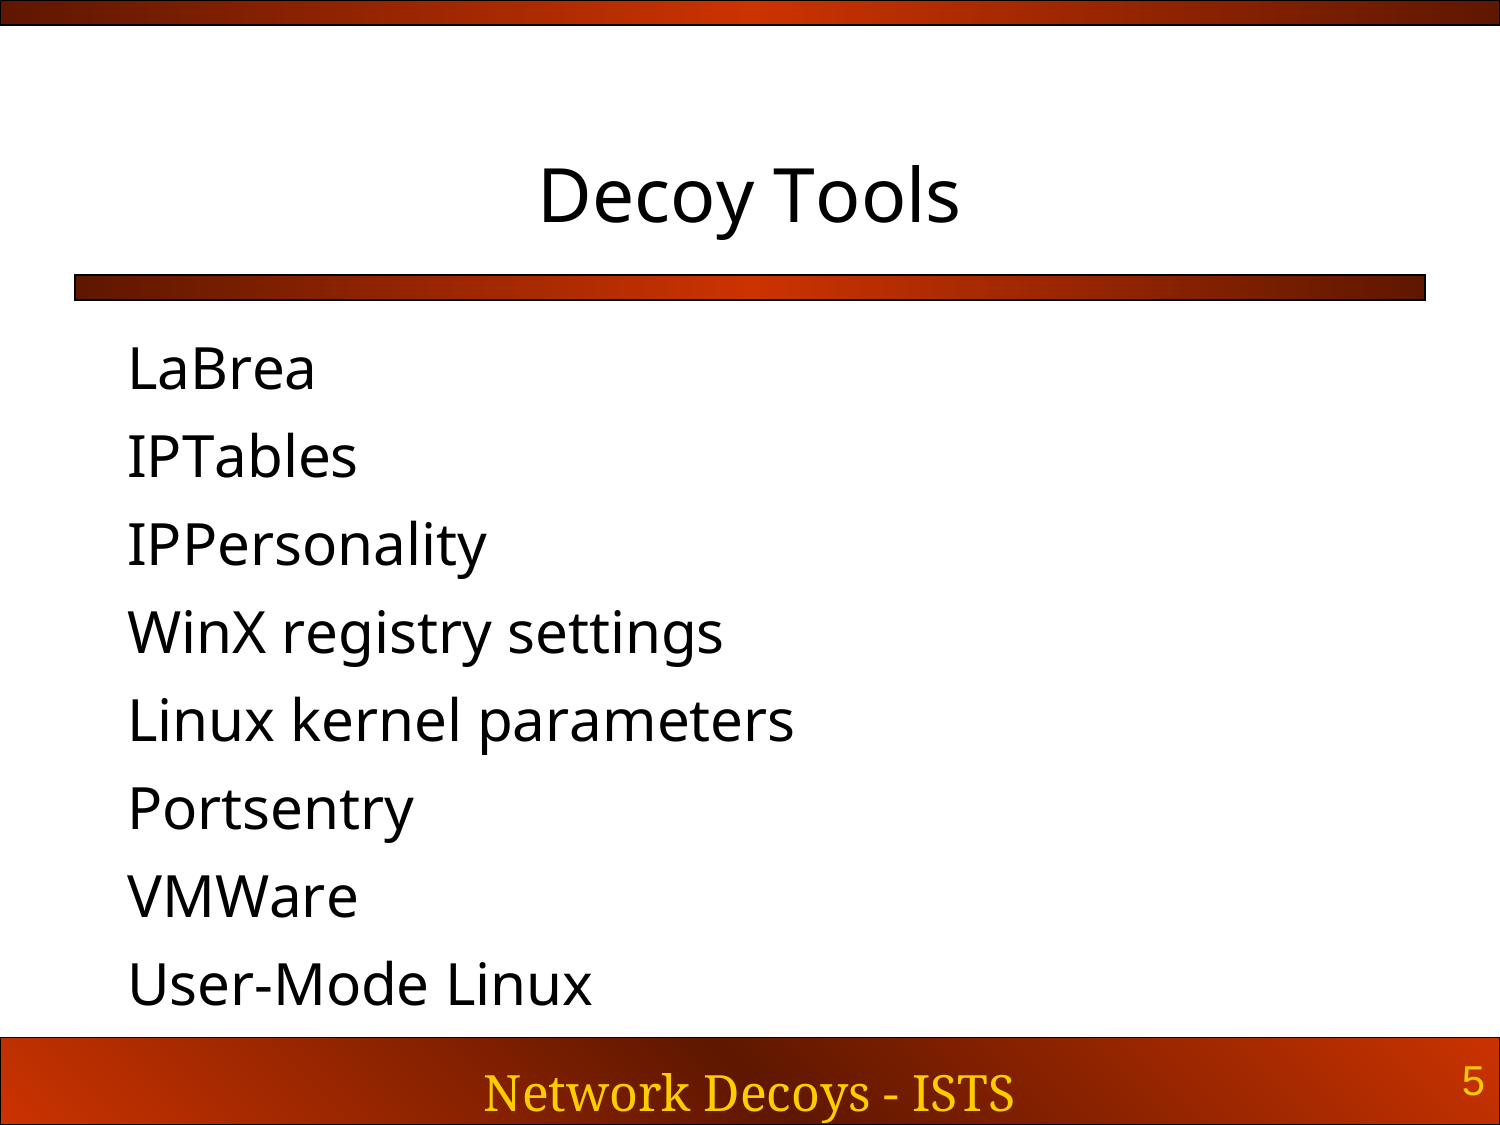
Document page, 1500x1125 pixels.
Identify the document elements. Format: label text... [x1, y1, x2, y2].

title Decoy Tools [112, 99, 1388, 288]
list LaBrea IPTables IPPersonality WinX registry settings Linux kernel parameters Portsentry VMWare User-Mode Linux [112, 324, 1388, 1001]
